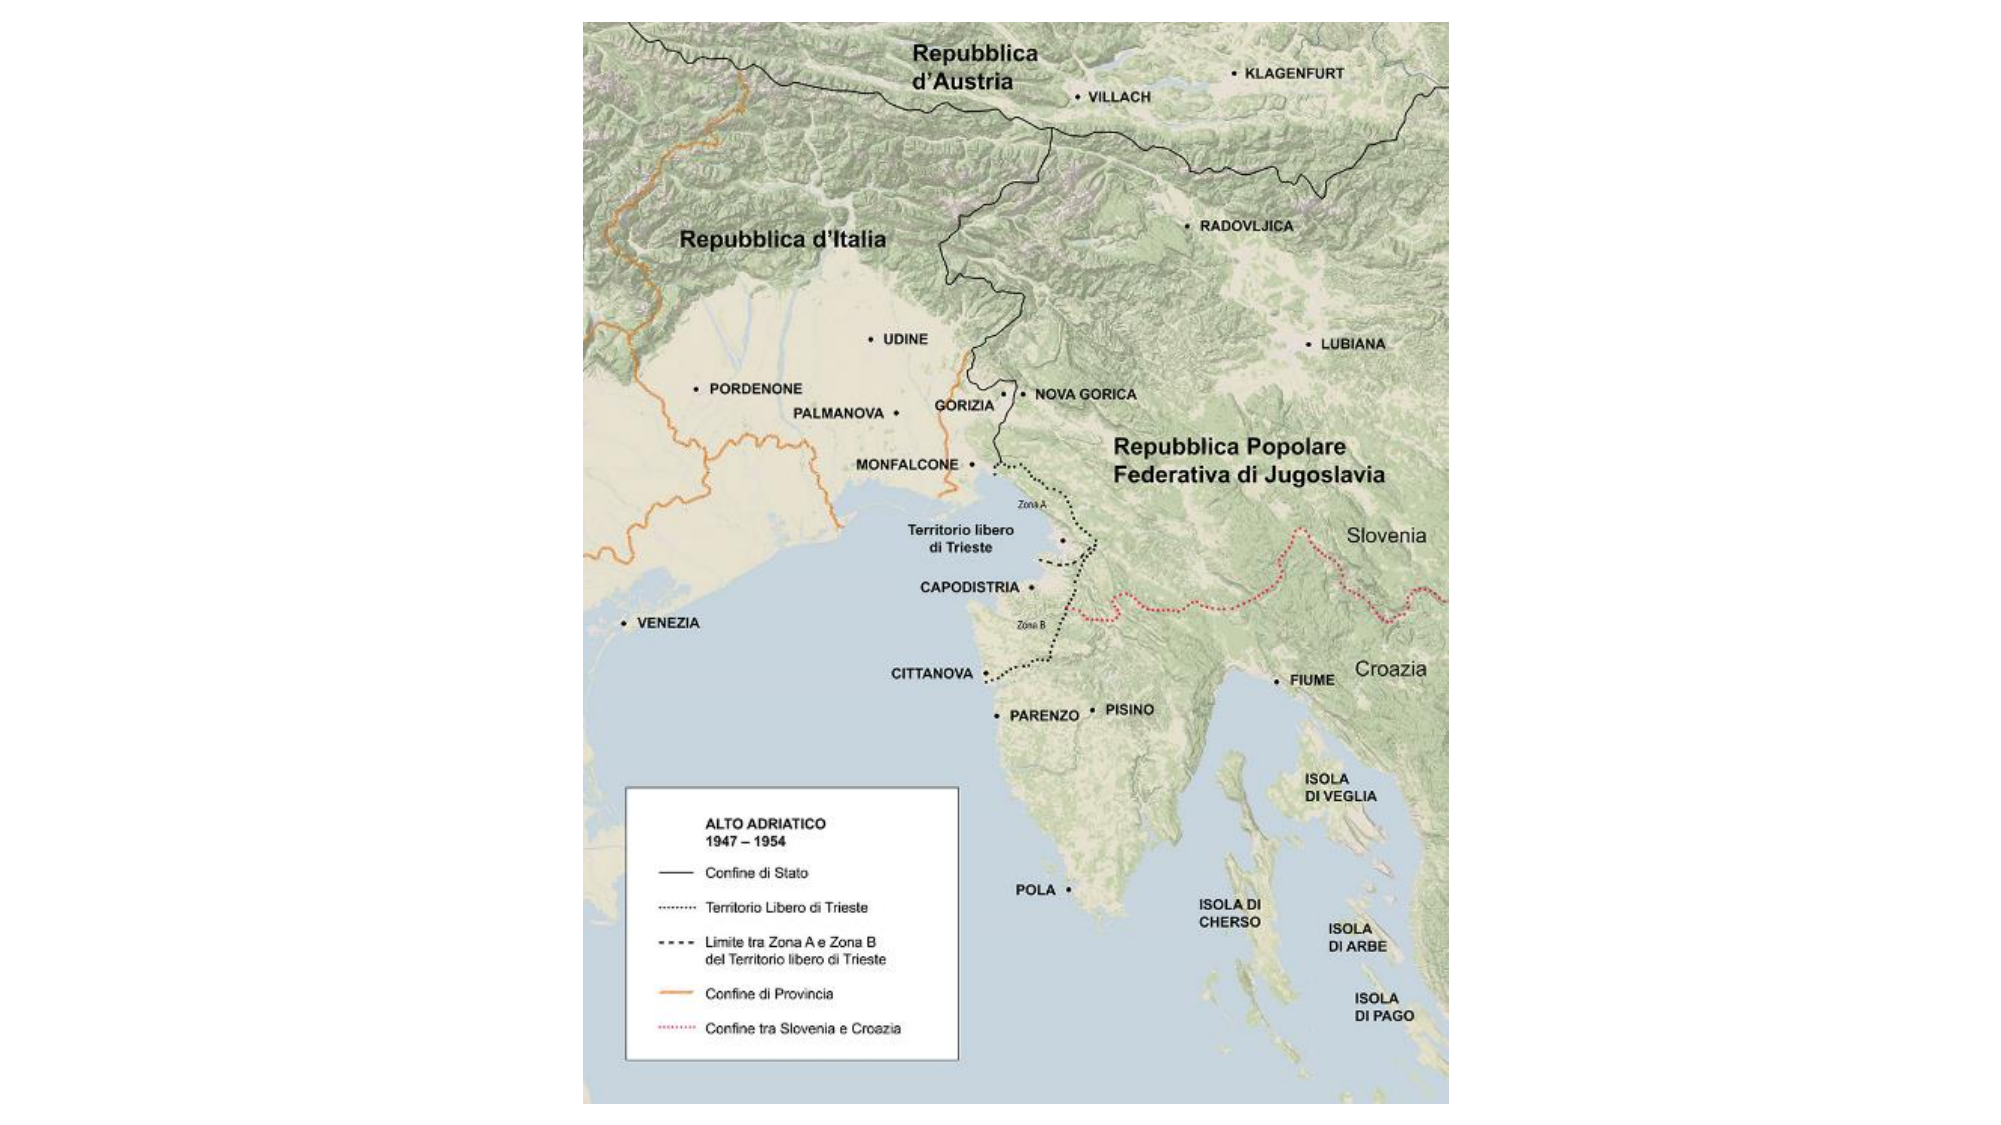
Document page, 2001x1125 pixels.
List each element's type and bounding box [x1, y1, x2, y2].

picture [583, 22, 1449, 1105]
